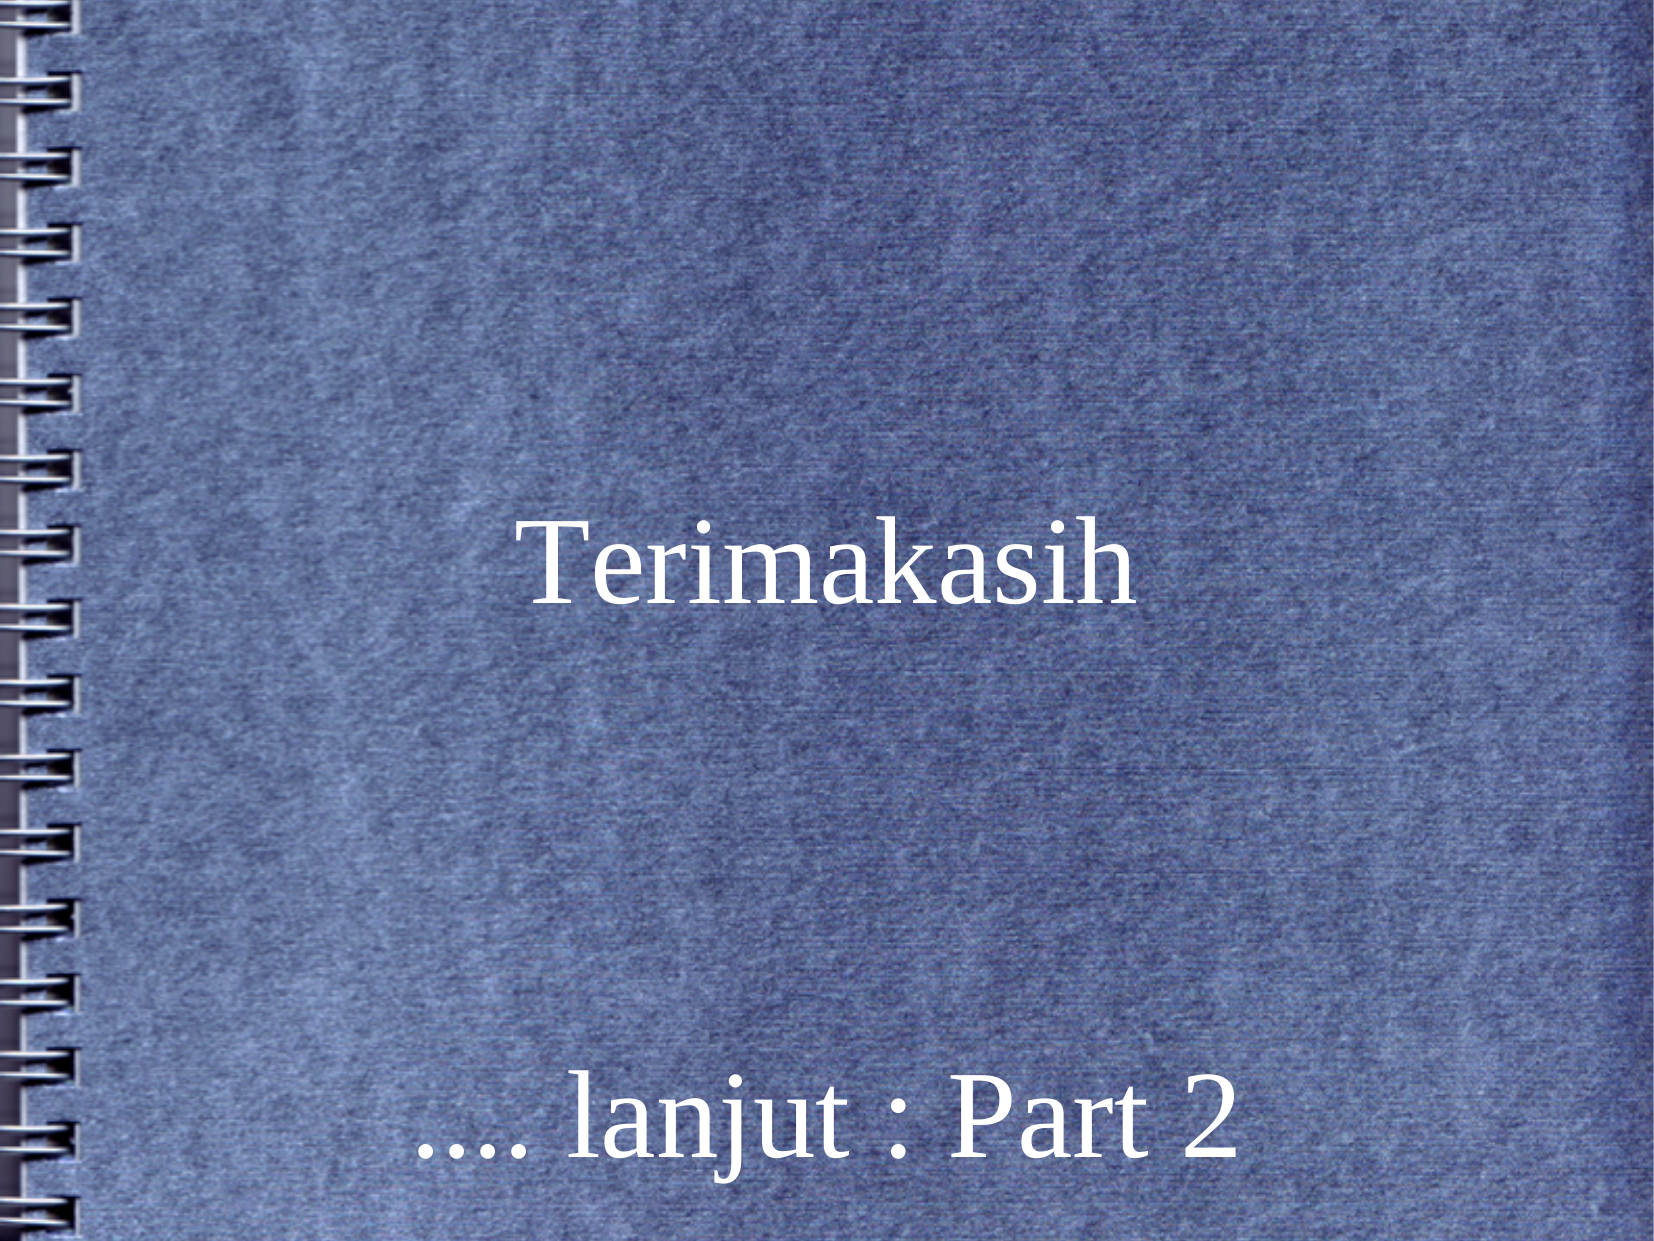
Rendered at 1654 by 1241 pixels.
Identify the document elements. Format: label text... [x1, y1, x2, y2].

title [82, 56, 1571, 214]
picture [0, 0, 1654, 1241]
subtitle Terimakasih .... lanjut : Part 2 [82, 214, 1571, 1185]
